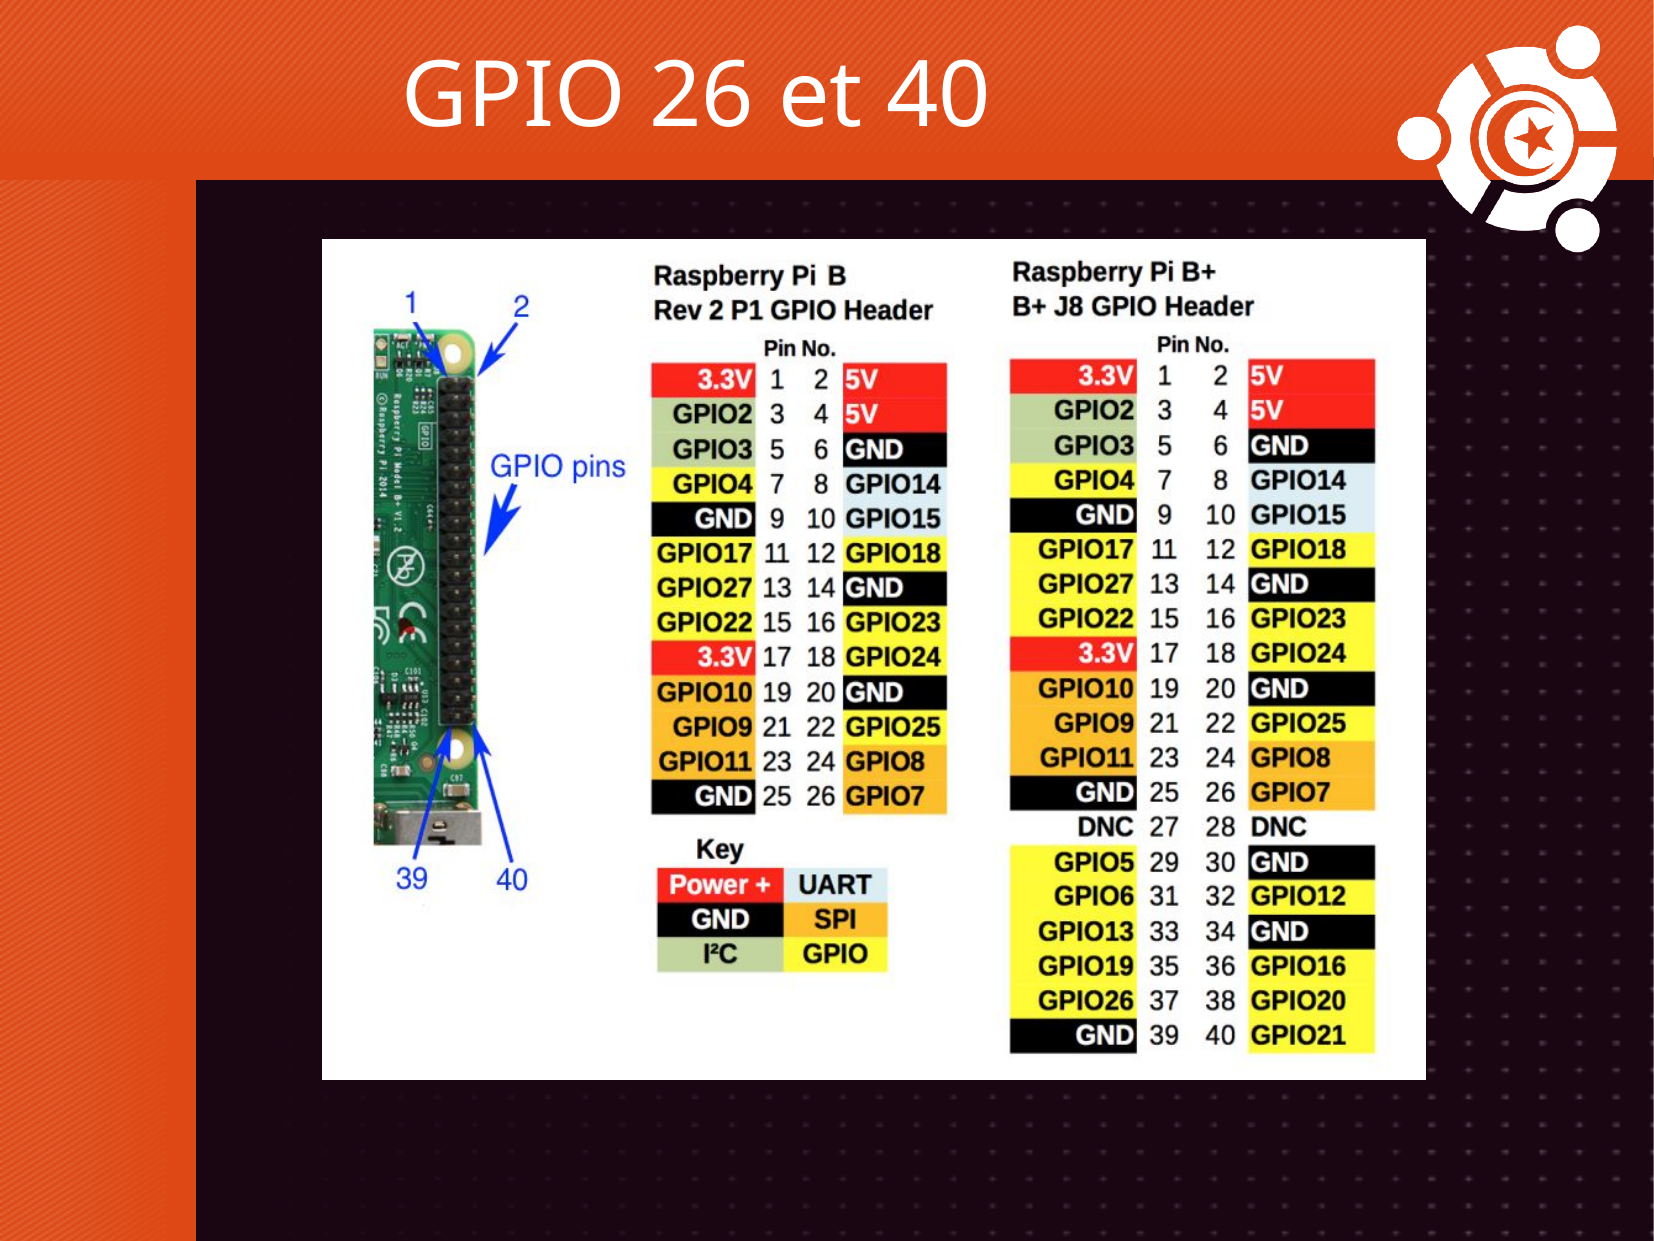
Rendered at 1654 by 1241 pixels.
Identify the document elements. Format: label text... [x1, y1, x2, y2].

picture [0, 0, 1654, 1241]
title GPIO 26 et 40 [0, 2, 1394, 181]
